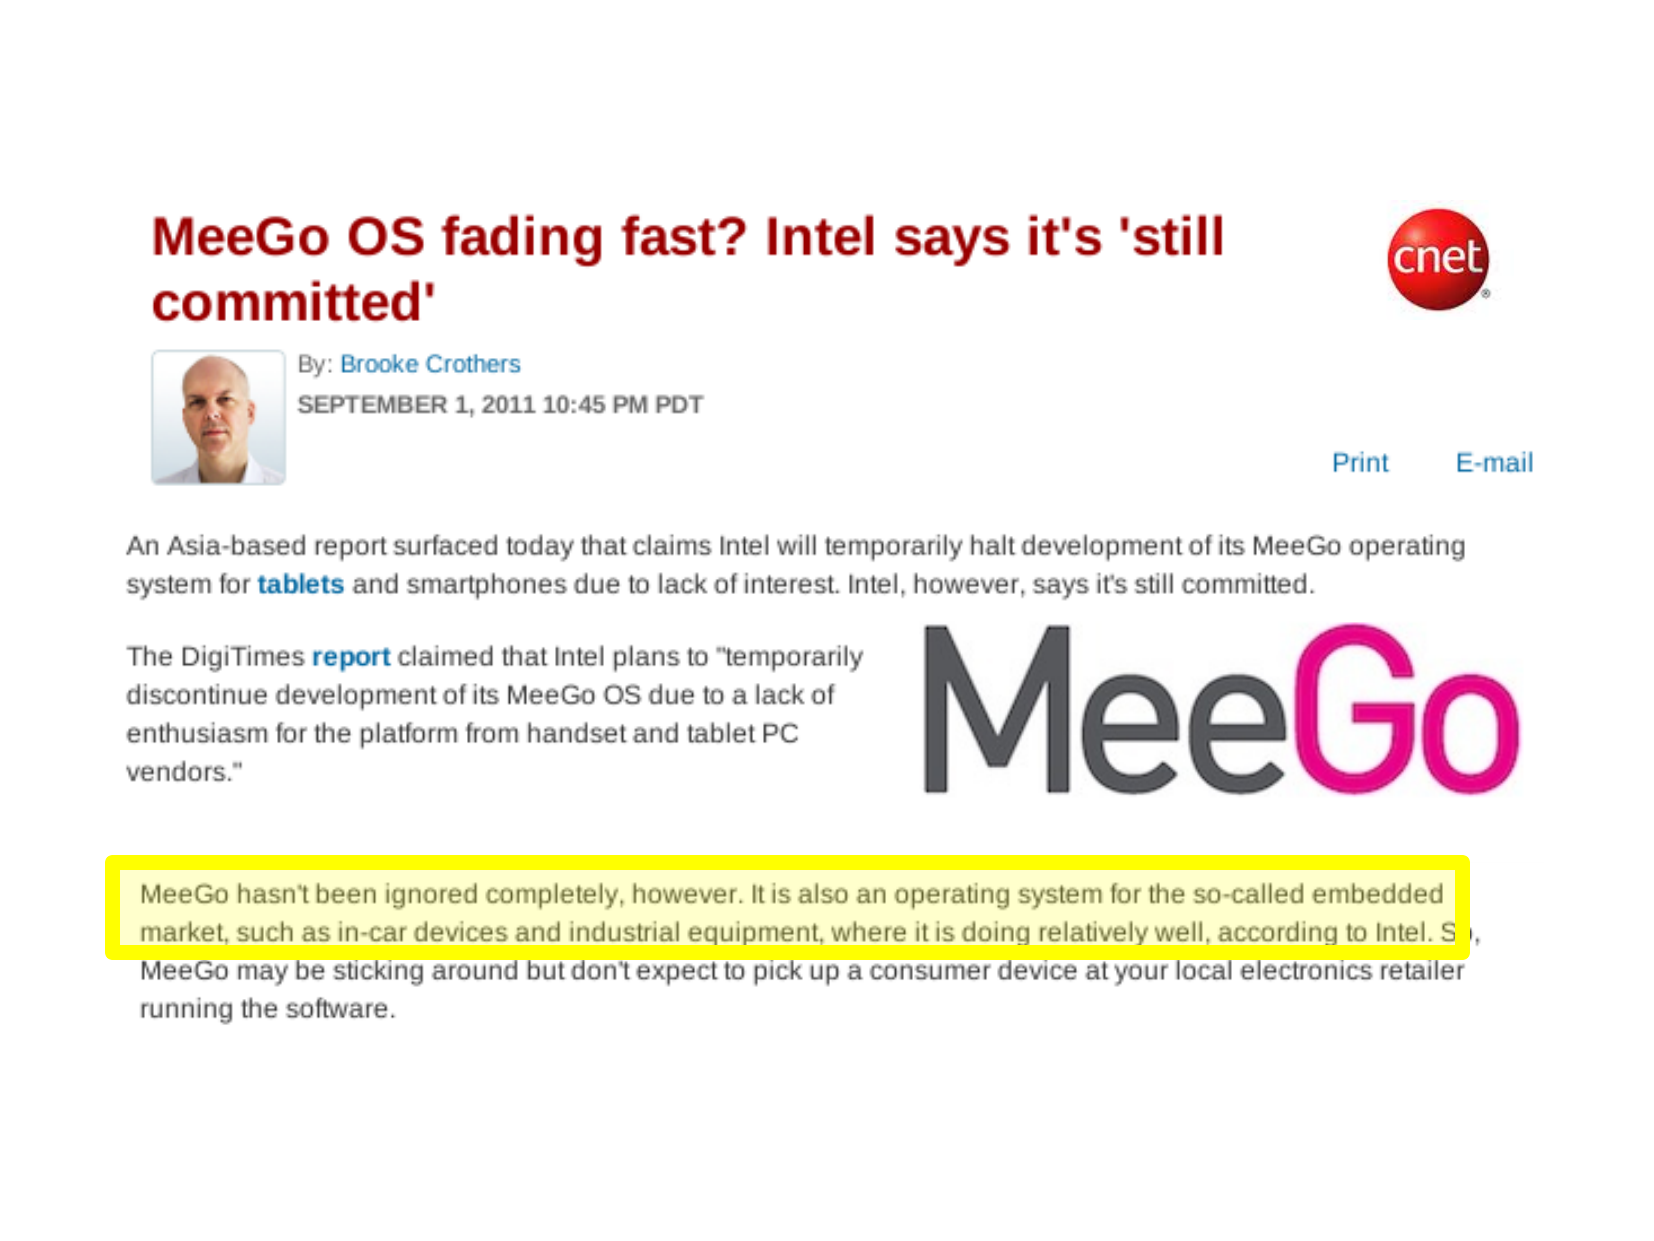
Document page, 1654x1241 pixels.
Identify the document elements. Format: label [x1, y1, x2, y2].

picture [118, 200, 1544, 504]
picture [118, 526, 1544, 820]
text_box [112, 862, 1463, 953]
picture [118, 861, 1544, 1034]
